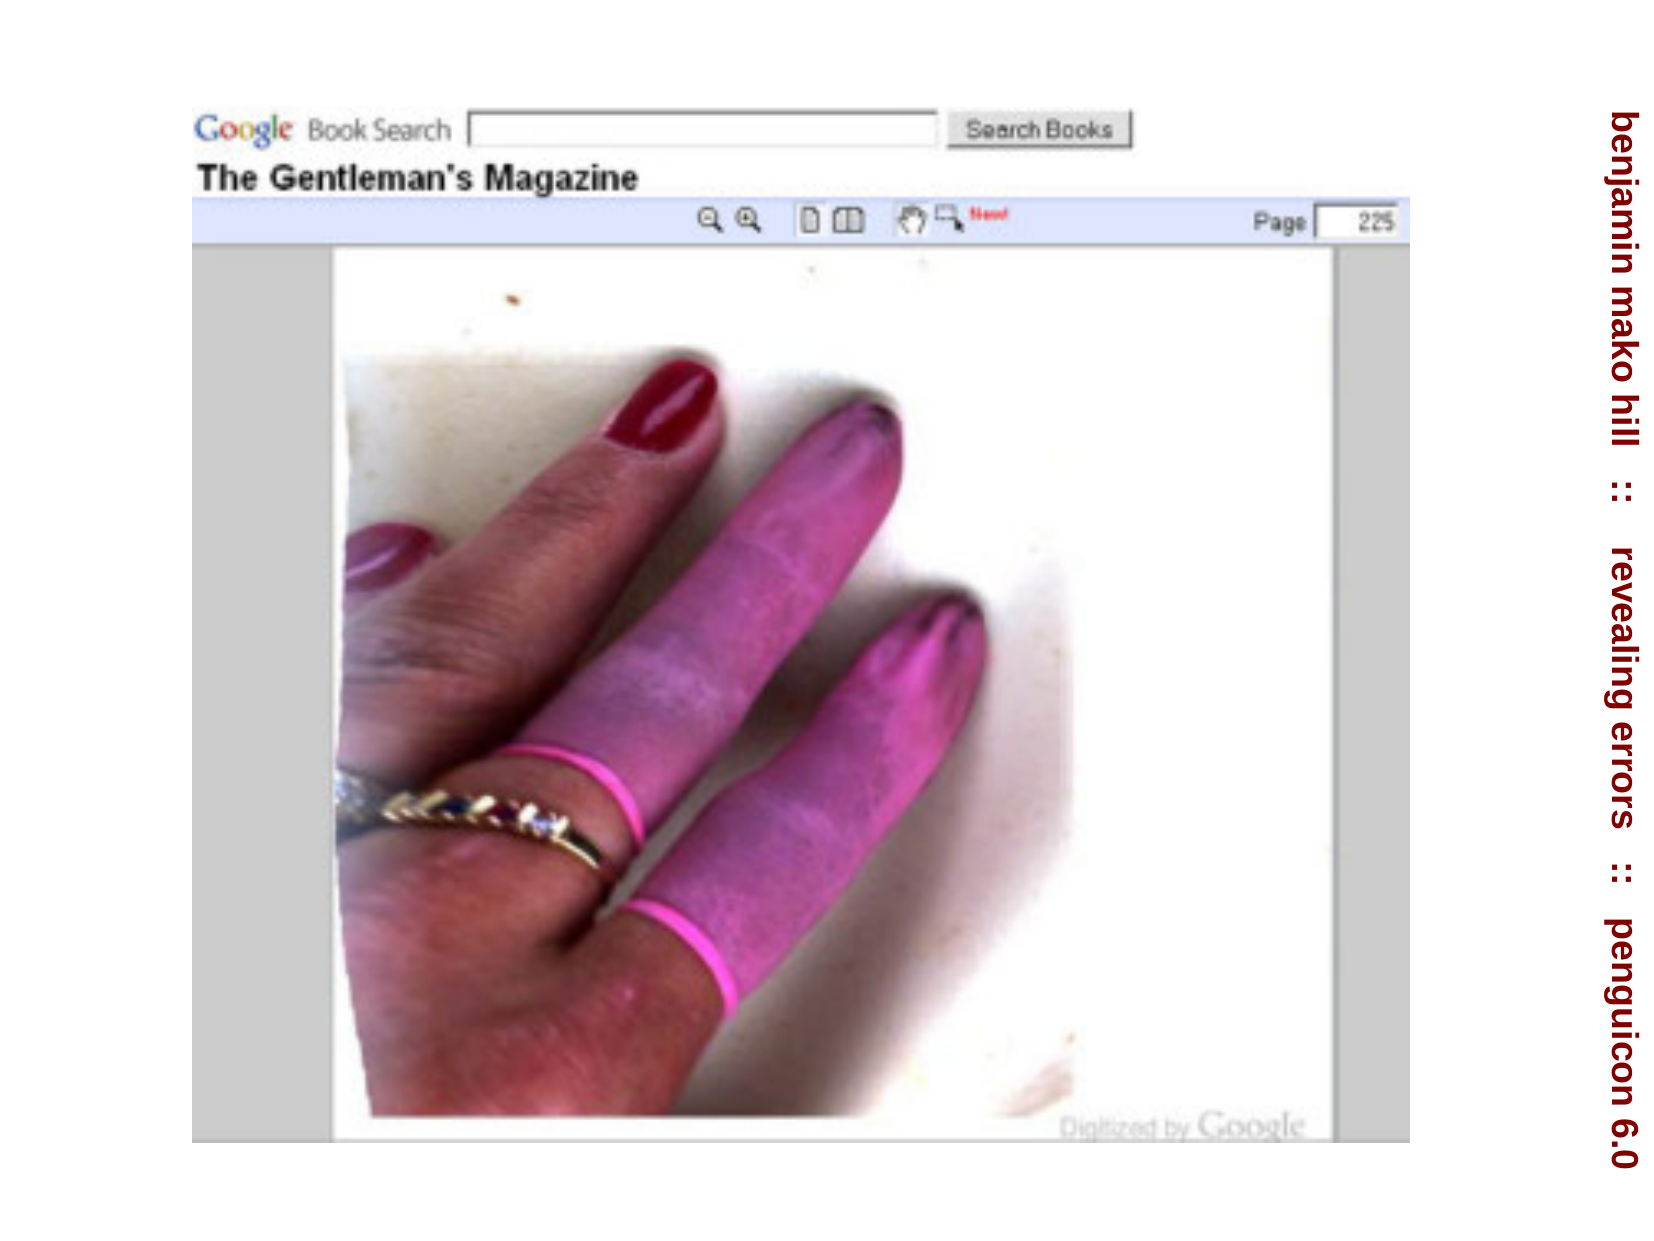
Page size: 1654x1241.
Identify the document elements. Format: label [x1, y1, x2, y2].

picture [192, 106, 1410, 1143]
